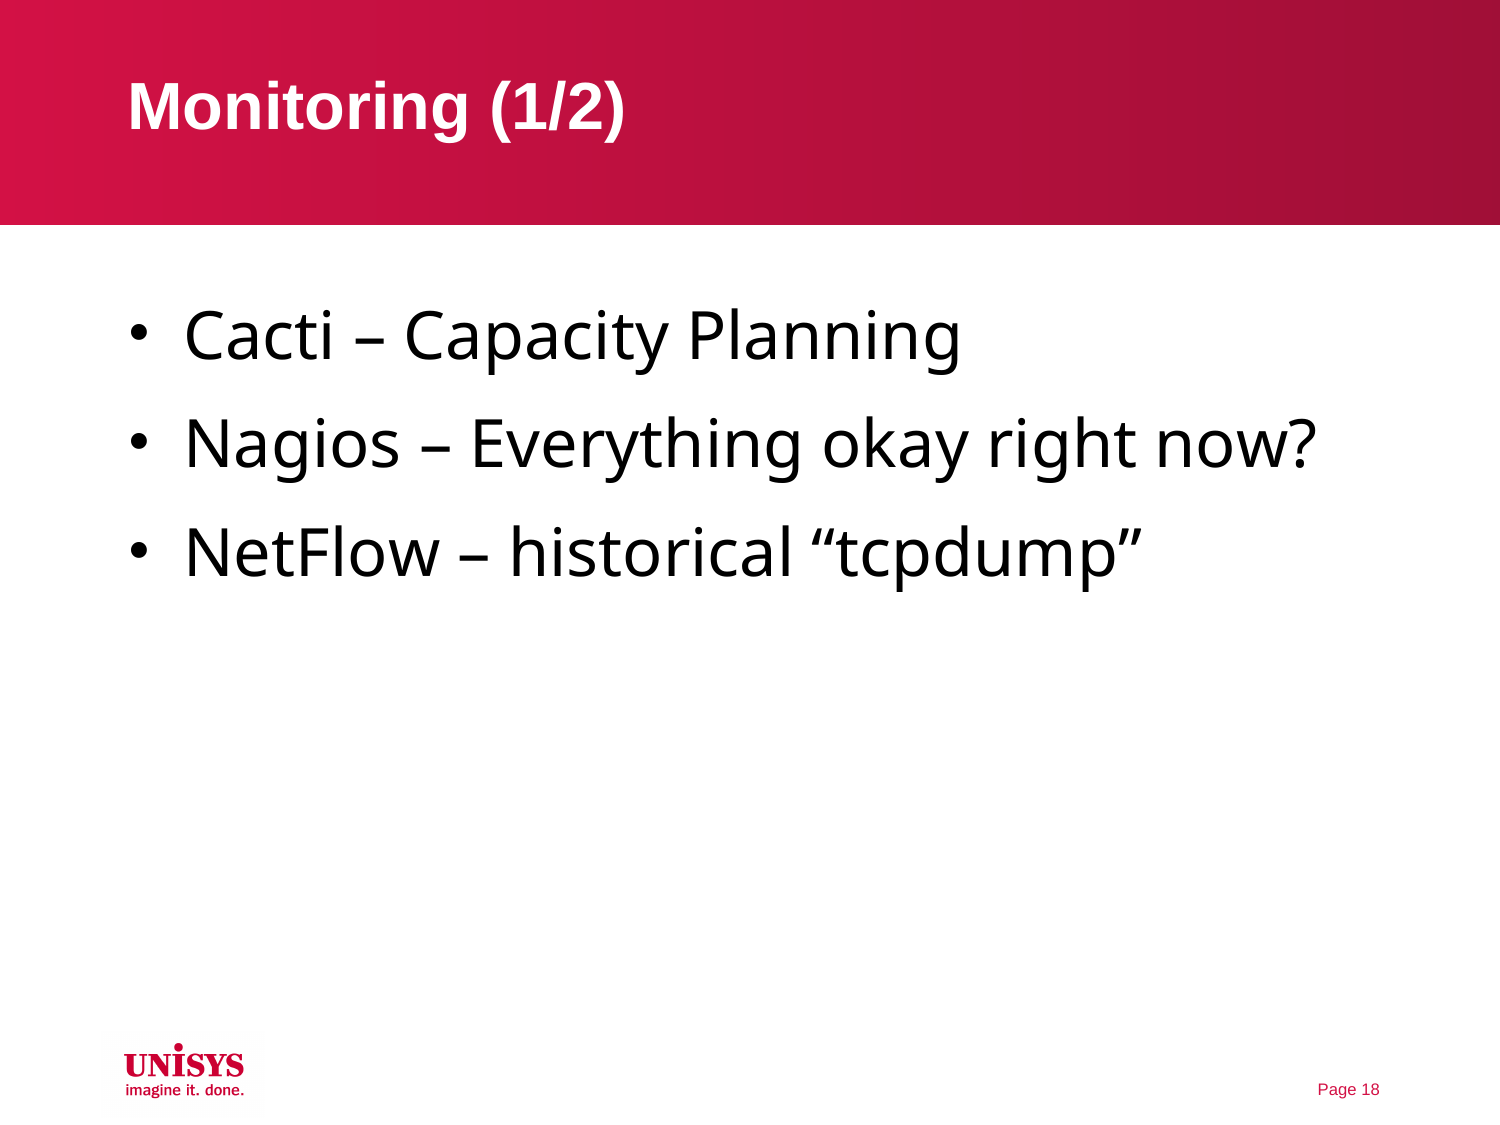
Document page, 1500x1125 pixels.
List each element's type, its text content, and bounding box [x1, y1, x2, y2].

list Cacti – Capacity Planning Nagios – Everything okay right now? NetFlow – historical “tcpdump” [112, 284, 1387, 1028]
title Monitoring (1/2) [112, 21, 1387, 195]
picture [101, 1031, 265, 1118]
